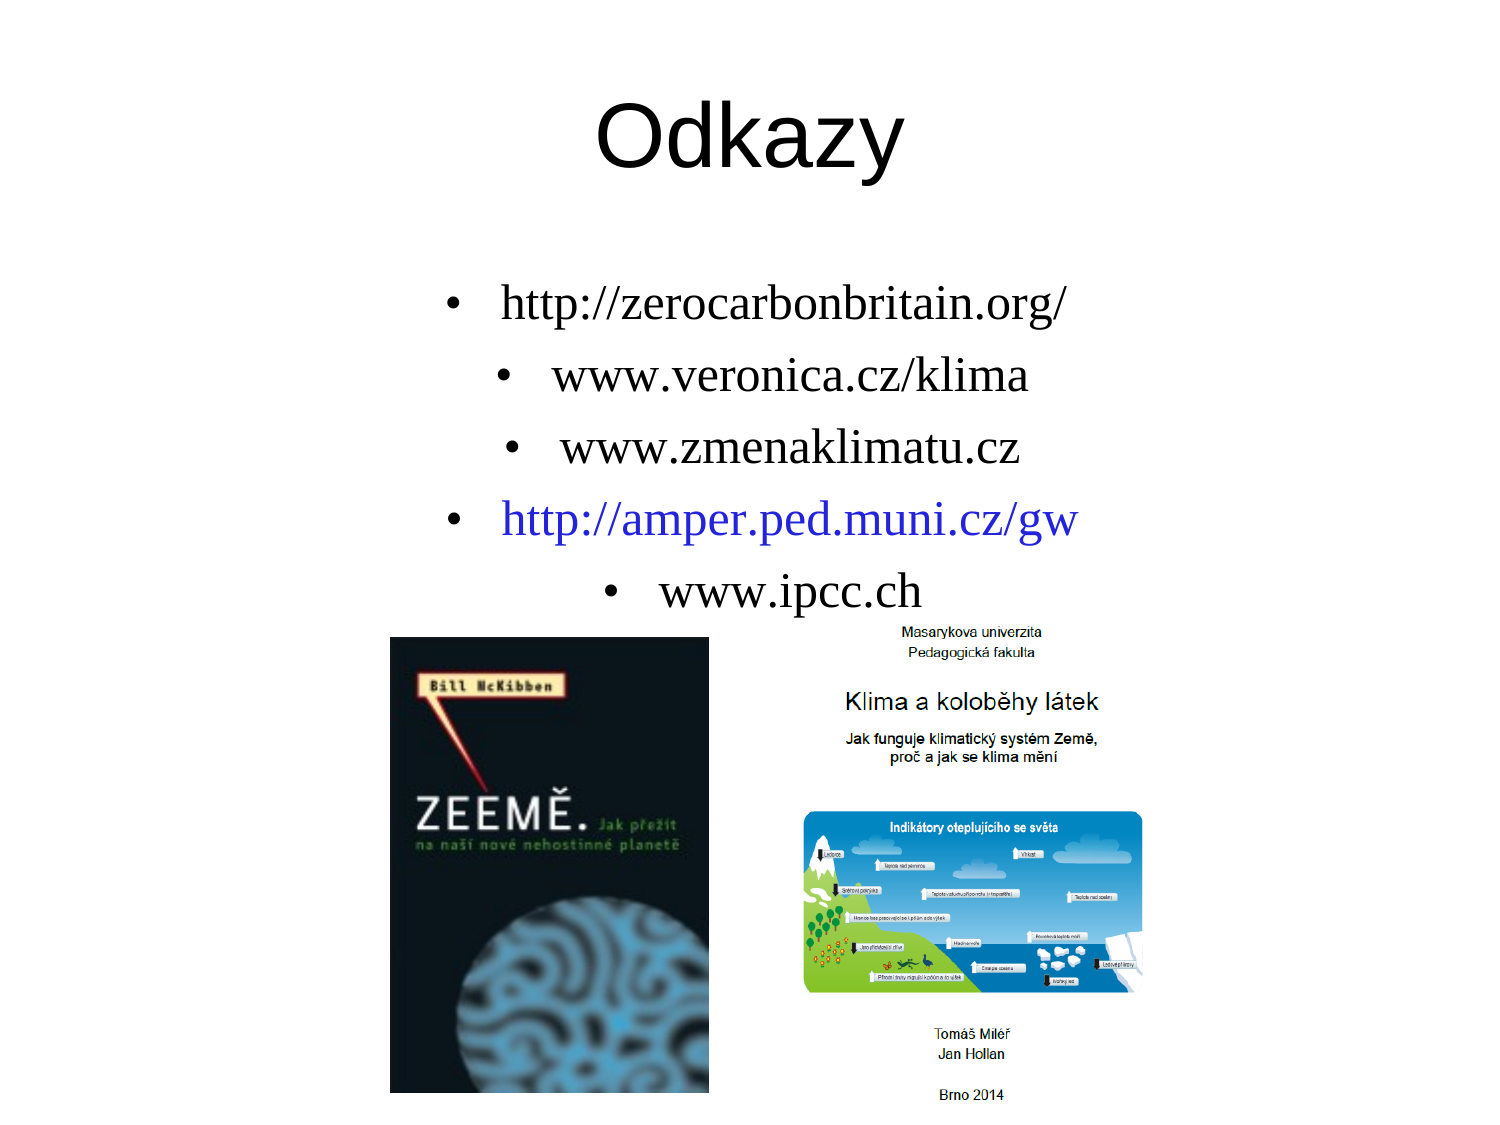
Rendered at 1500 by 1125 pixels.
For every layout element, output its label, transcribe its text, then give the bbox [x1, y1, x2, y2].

list http://zerocarbonbritain.org/ www.veronica.cz/klima www.zmenaklimatu.cz http://amper.ped.muni.cz/gw www.ipcc.ch [87, 274, 1438, 763]
picture [390, 637, 709, 1093]
title Odkazy [75, 21, 1425, 257]
picture [797, 620, 1155, 1108]
